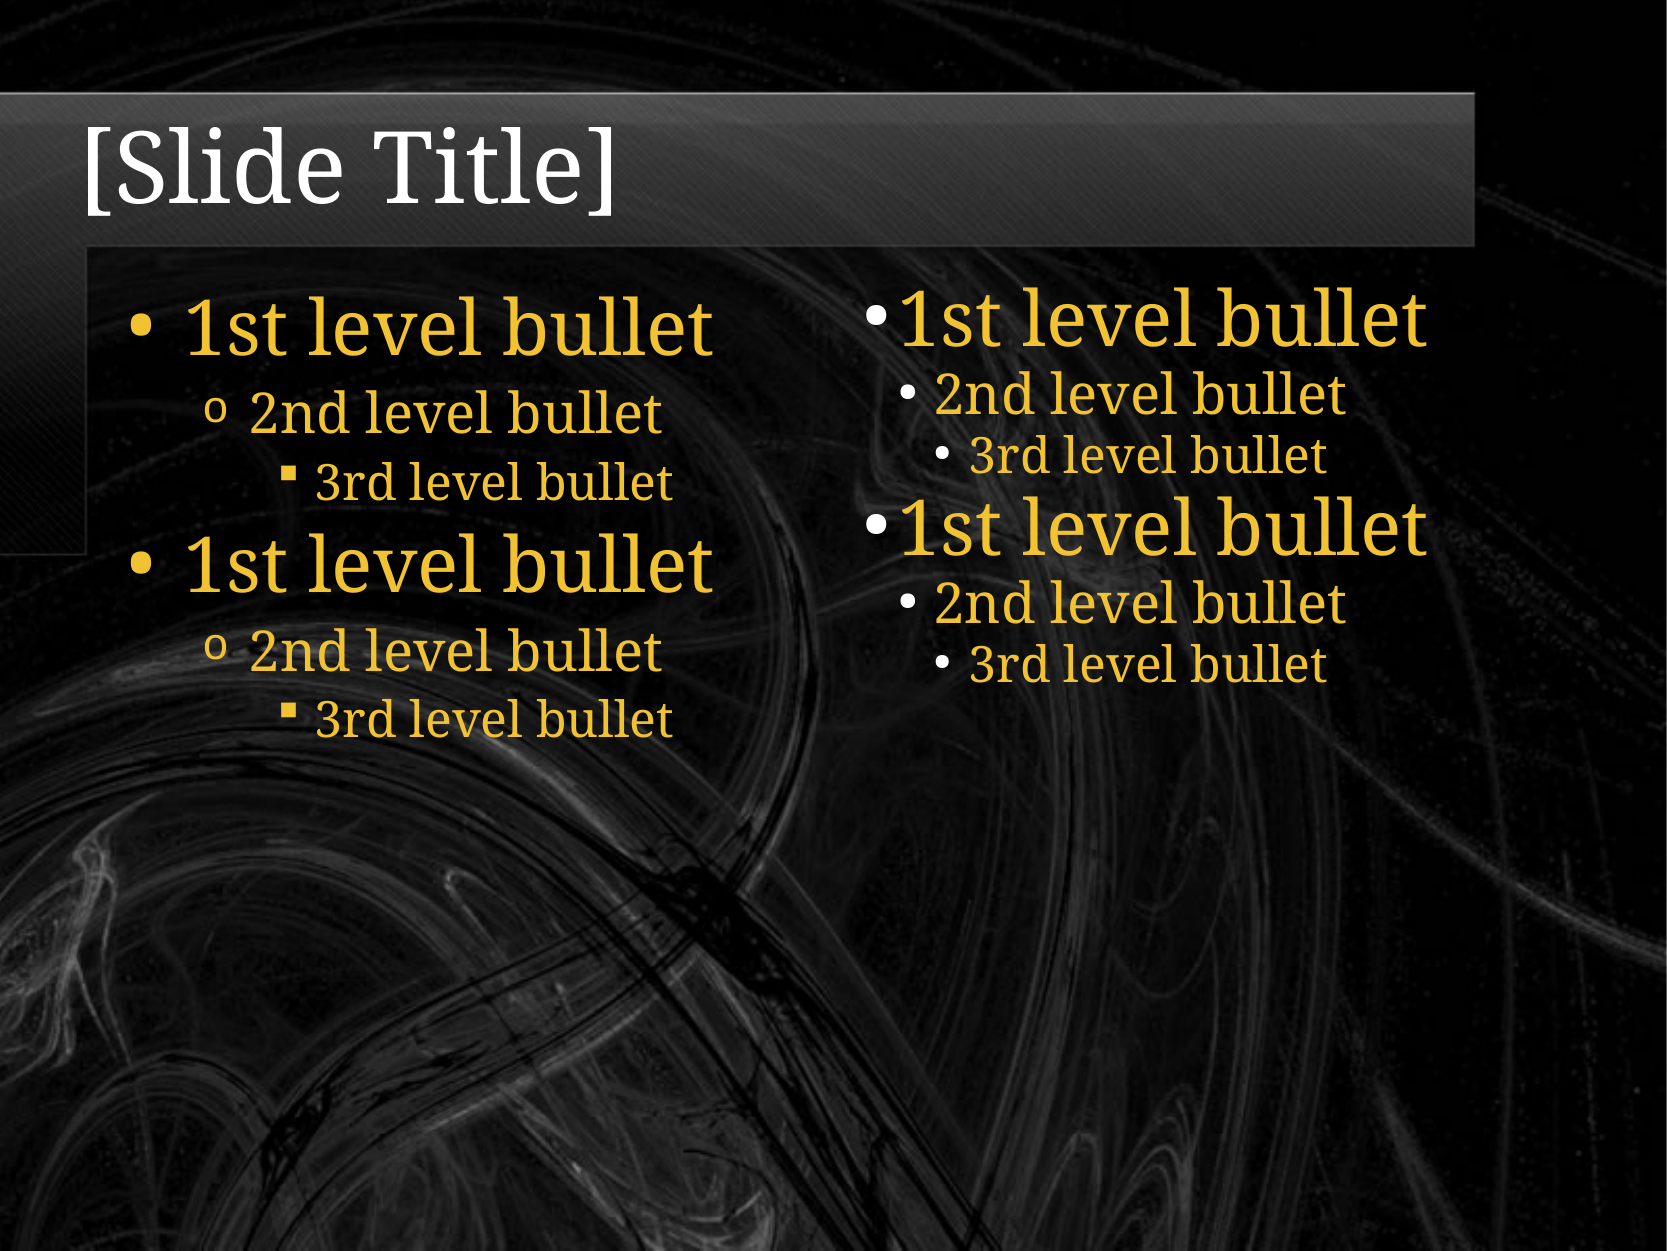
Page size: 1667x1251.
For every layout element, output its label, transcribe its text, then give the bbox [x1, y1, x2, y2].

list 1st level bullet 2nd level bullet 3rd level bullet 1st level bullet 2nd level bullet 3rd level bullet [108, 276, 1667, 1177]
title [Slide Title] [78, 99, 1665, 250]
text_box 1st level bullet 2nd level bullet 3rd level bullet 1st level bullet 2nd level bullet 3rd level bullet [827, 275, 1667, 694]
picture [0, 0, 1667, 1251]
